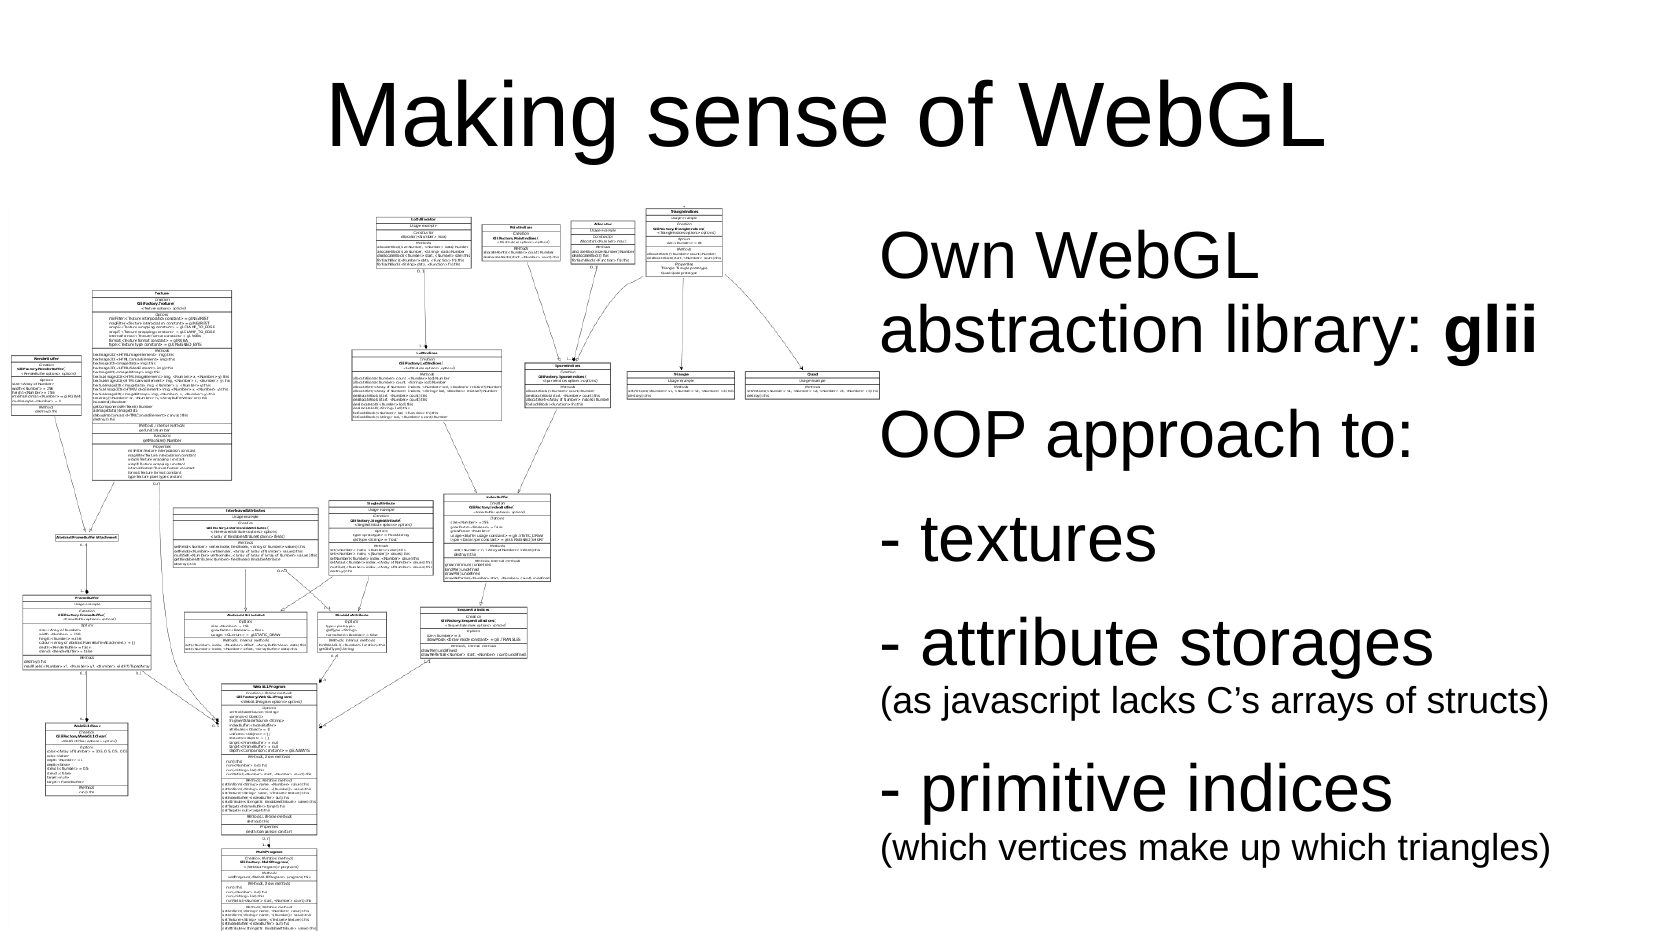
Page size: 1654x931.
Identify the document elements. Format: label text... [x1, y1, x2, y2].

title Making sense of WebGL [82, 37, 1571, 193]
list Own WebGL abstraction library: glii OOP approach to: - textures - attribute storages (as javascript lacks C’s arrays of structs) - primitive indices (which vertices make up which triangles) [881, 217, 1572, 916]
picture [8, 206, 881, 931]
